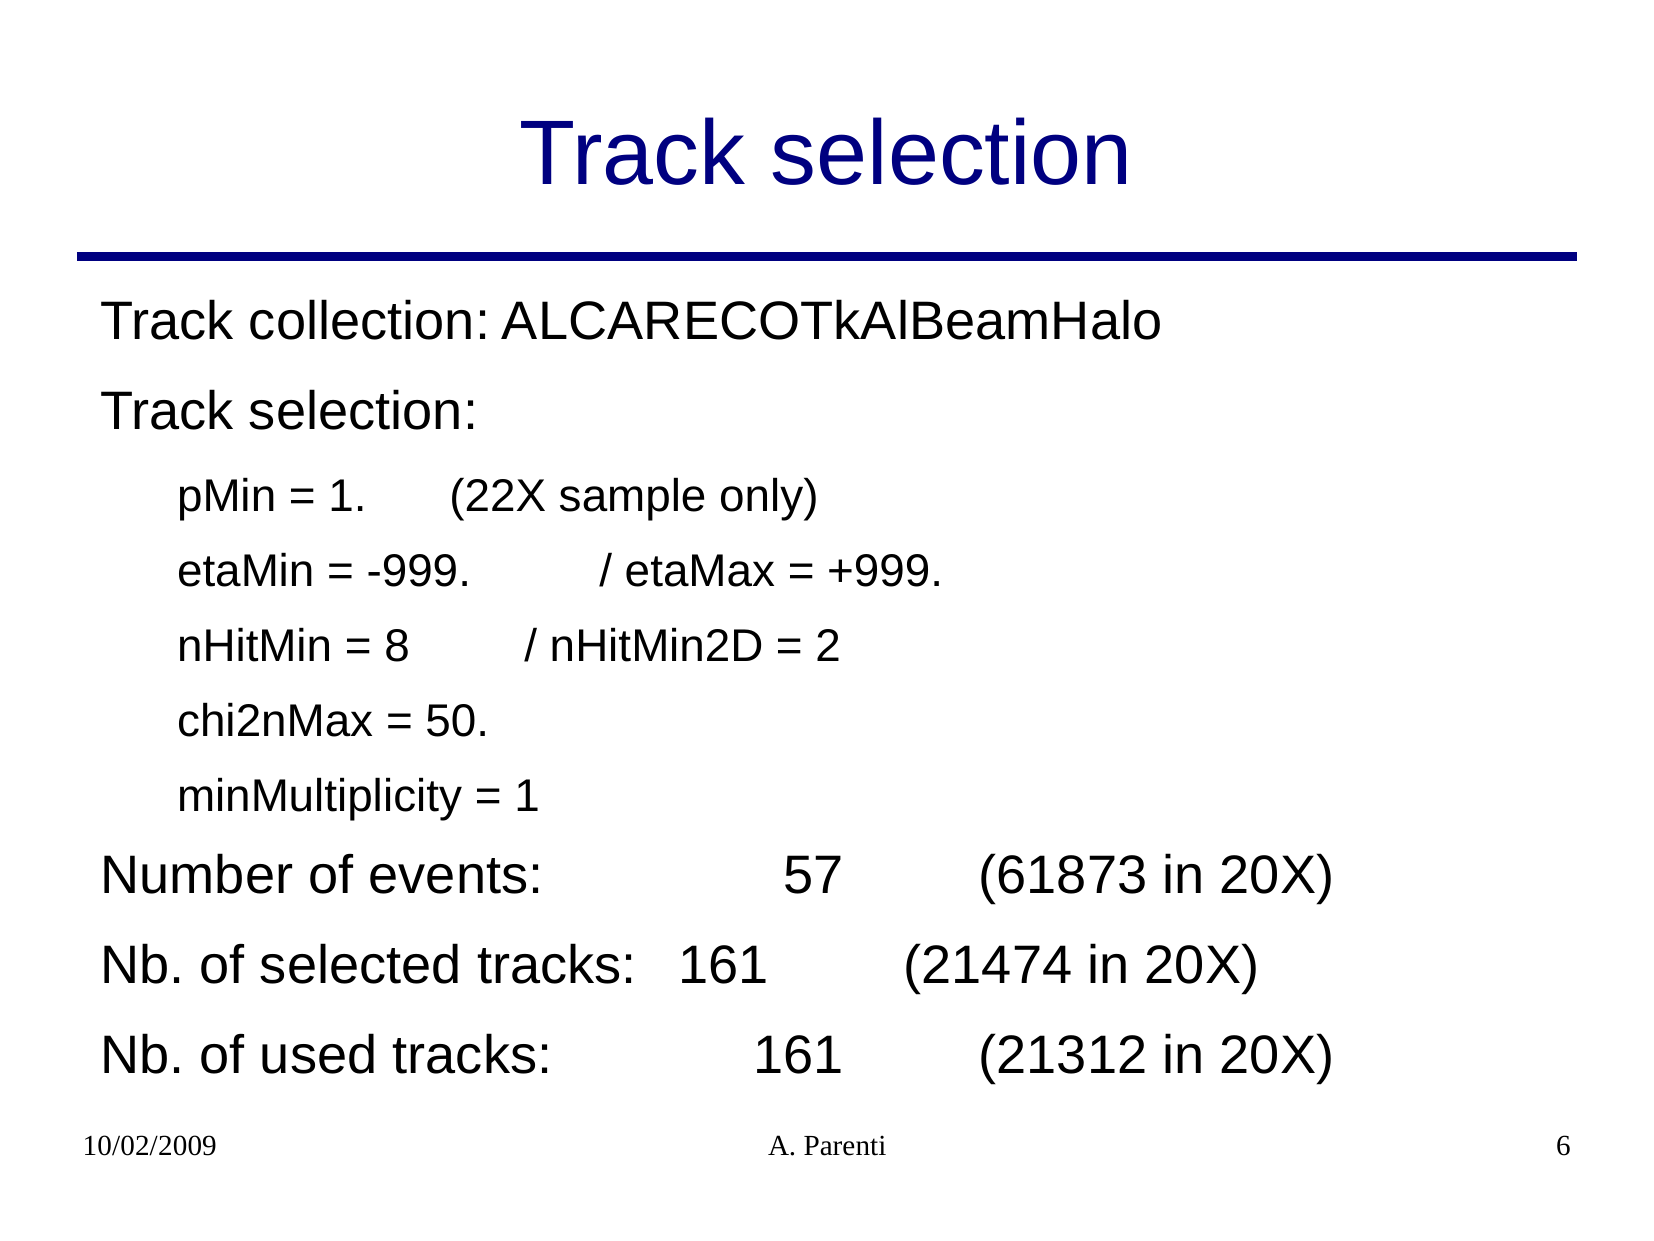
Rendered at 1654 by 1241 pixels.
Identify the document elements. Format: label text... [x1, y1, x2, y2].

list Track collection: ALCARECOTkAlBeamHalo Track selection: pMin = 1. (22X sample only) etaMin = -999. / etaMax = +999. nHitMin = 8 / nHitMin2D = 2 chi2nMax = 50. minMultiplicity = 1 Number of events: 57 (61873 in 20X) Nb. of selected tracks: 161 (21474 in 20X) Nb. of used tracks: 161 (21312 in 20X) [82, 290, 1571, 1094]
title Track selection [82, 56, 1571, 250]
